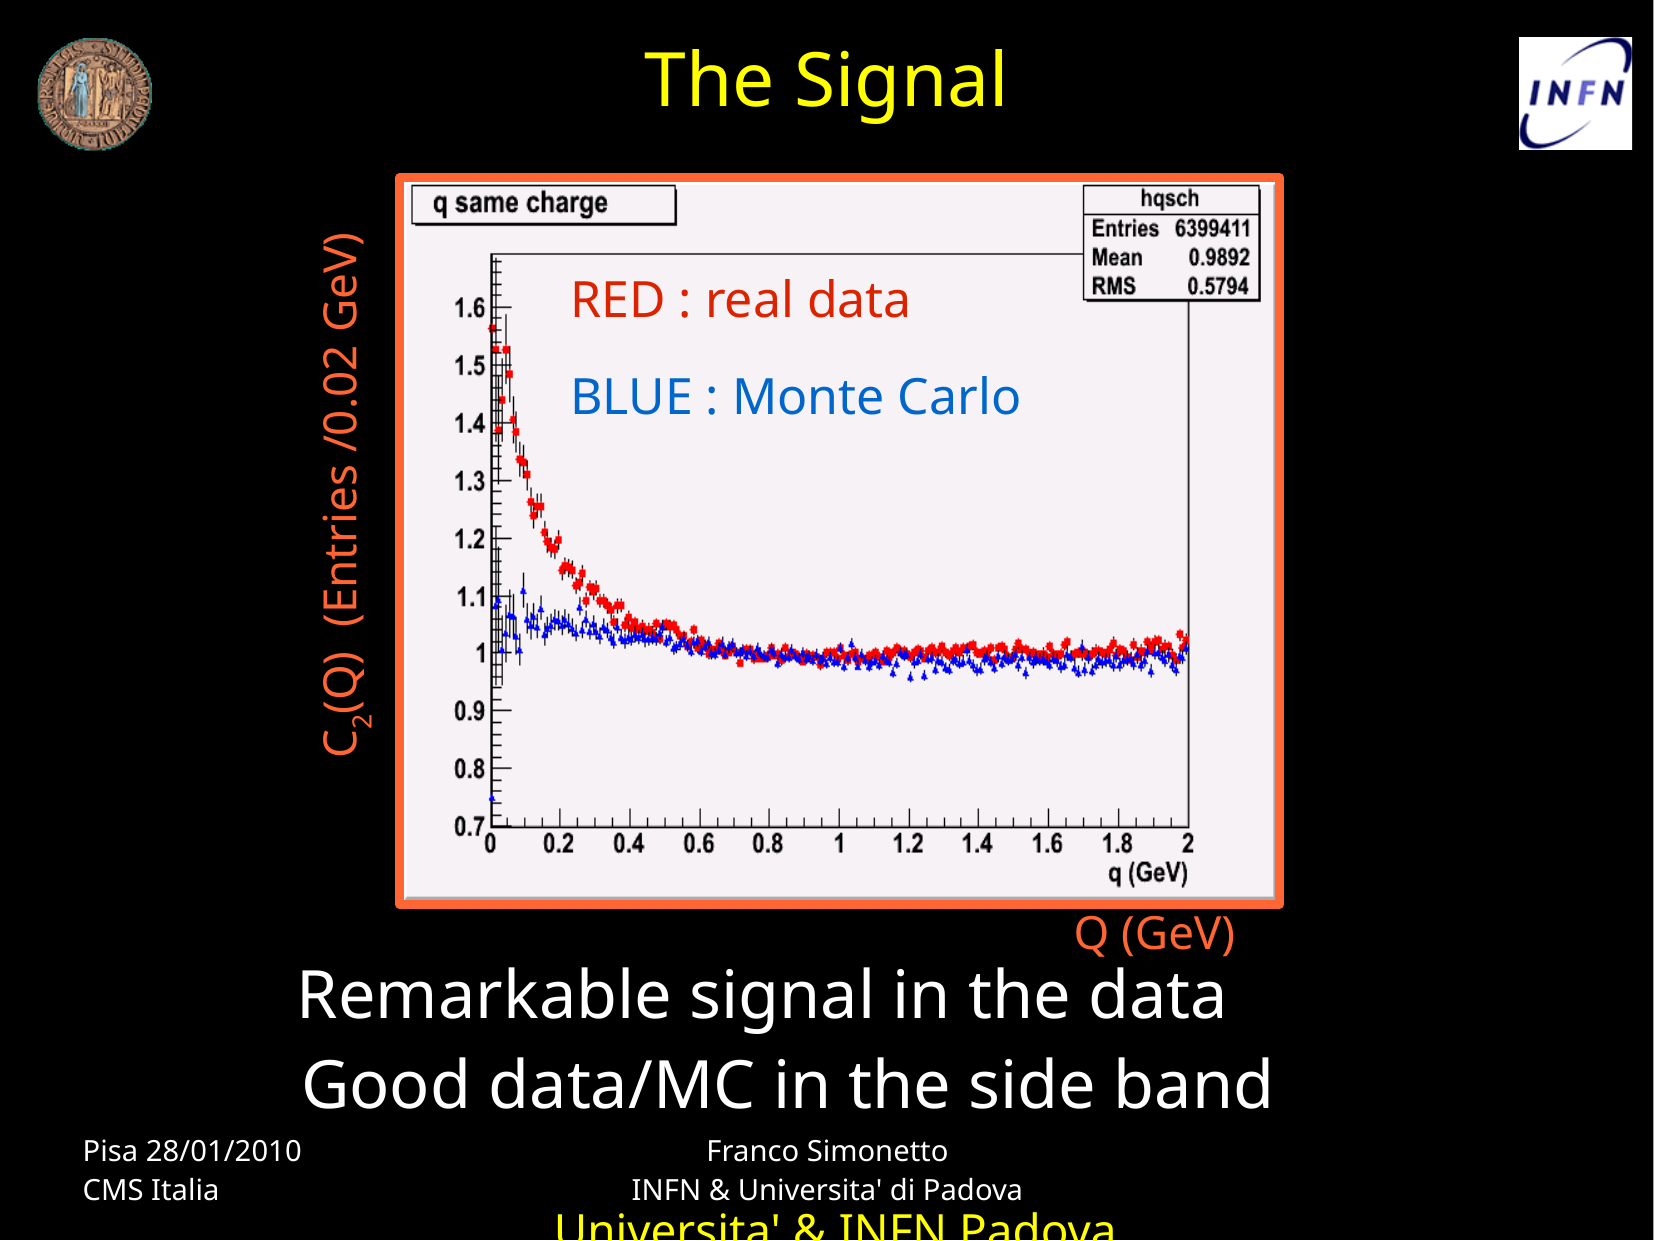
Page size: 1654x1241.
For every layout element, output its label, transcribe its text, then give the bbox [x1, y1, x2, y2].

title The Signal [82, 8, 1571, 147]
picture [37, 37, 152, 152]
picture [404, 182, 1276, 888]
text_box C2(Q) (Entries /0.02 GeV) [300, 24, 398, 774]
text_box Remarkable signal in the data Good data/MC in the side band [268, 888, 1562, 1189]
list RED : real data BLUE : Monte Carlo [570, 263, 1249, 493]
picture [1519, 37, 1633, 150]
